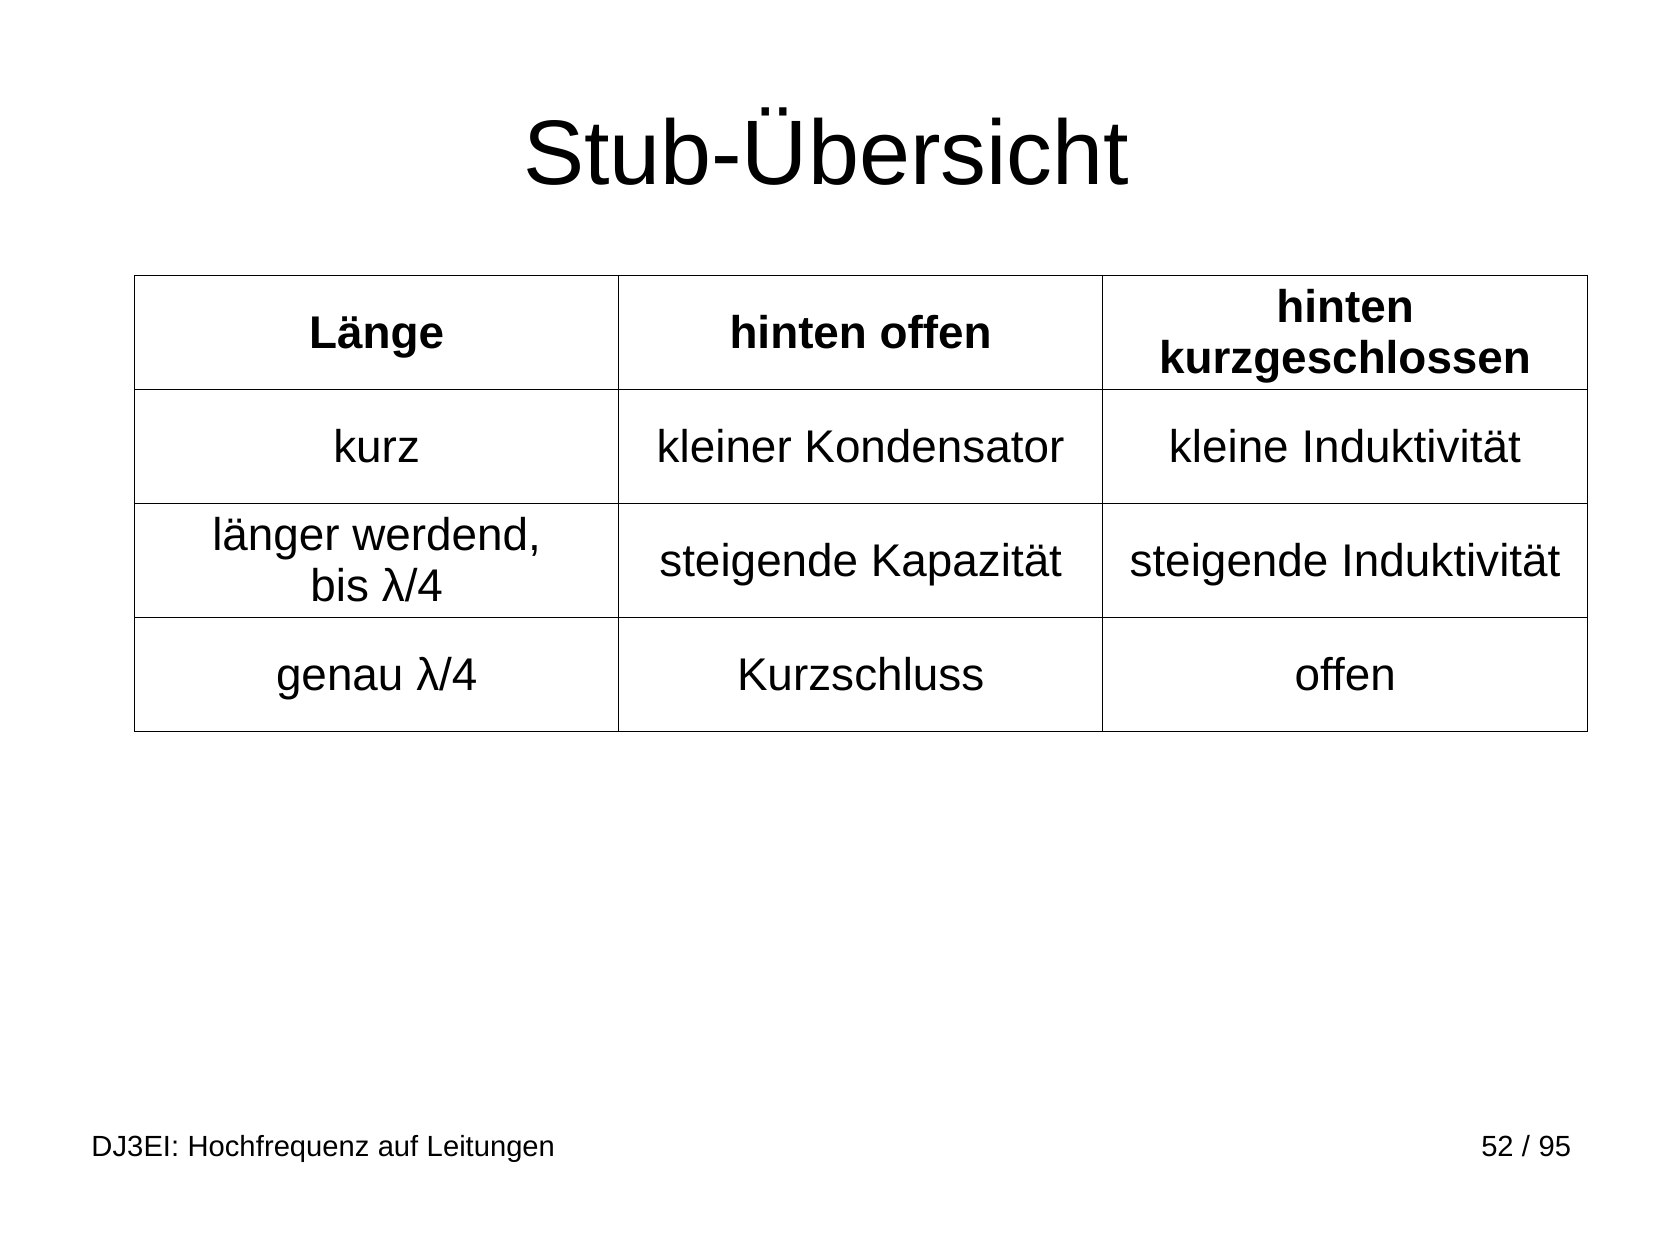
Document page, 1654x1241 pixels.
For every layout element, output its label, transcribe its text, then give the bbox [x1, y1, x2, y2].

title Stub-Übersicht [82, 49, 1571, 257]
table_cell länger werdend, bis λ/4 [135, 504, 618, 617]
table_cell Kurzschluss [619, 618, 1102, 731]
table_header Länge [135, 276, 618, 389]
table_cell kleine Induktivität [1103, 390, 1587, 503]
table_cell steigende Kapazität [619, 504, 1102, 617]
table_cell kurz [135, 390, 618, 503]
table_cell offen [1103, 618, 1587, 731]
table_cell steigende Induktivität [1103, 504, 1587, 617]
table_cell genau λ/4 [135, 618, 618, 731]
table_header hinten offen [619, 276, 1102, 389]
table_header hinten kurzgeschlossen [1103, 276, 1587, 389]
table_cell kleiner Kondensator [619, 390, 1102, 503]
